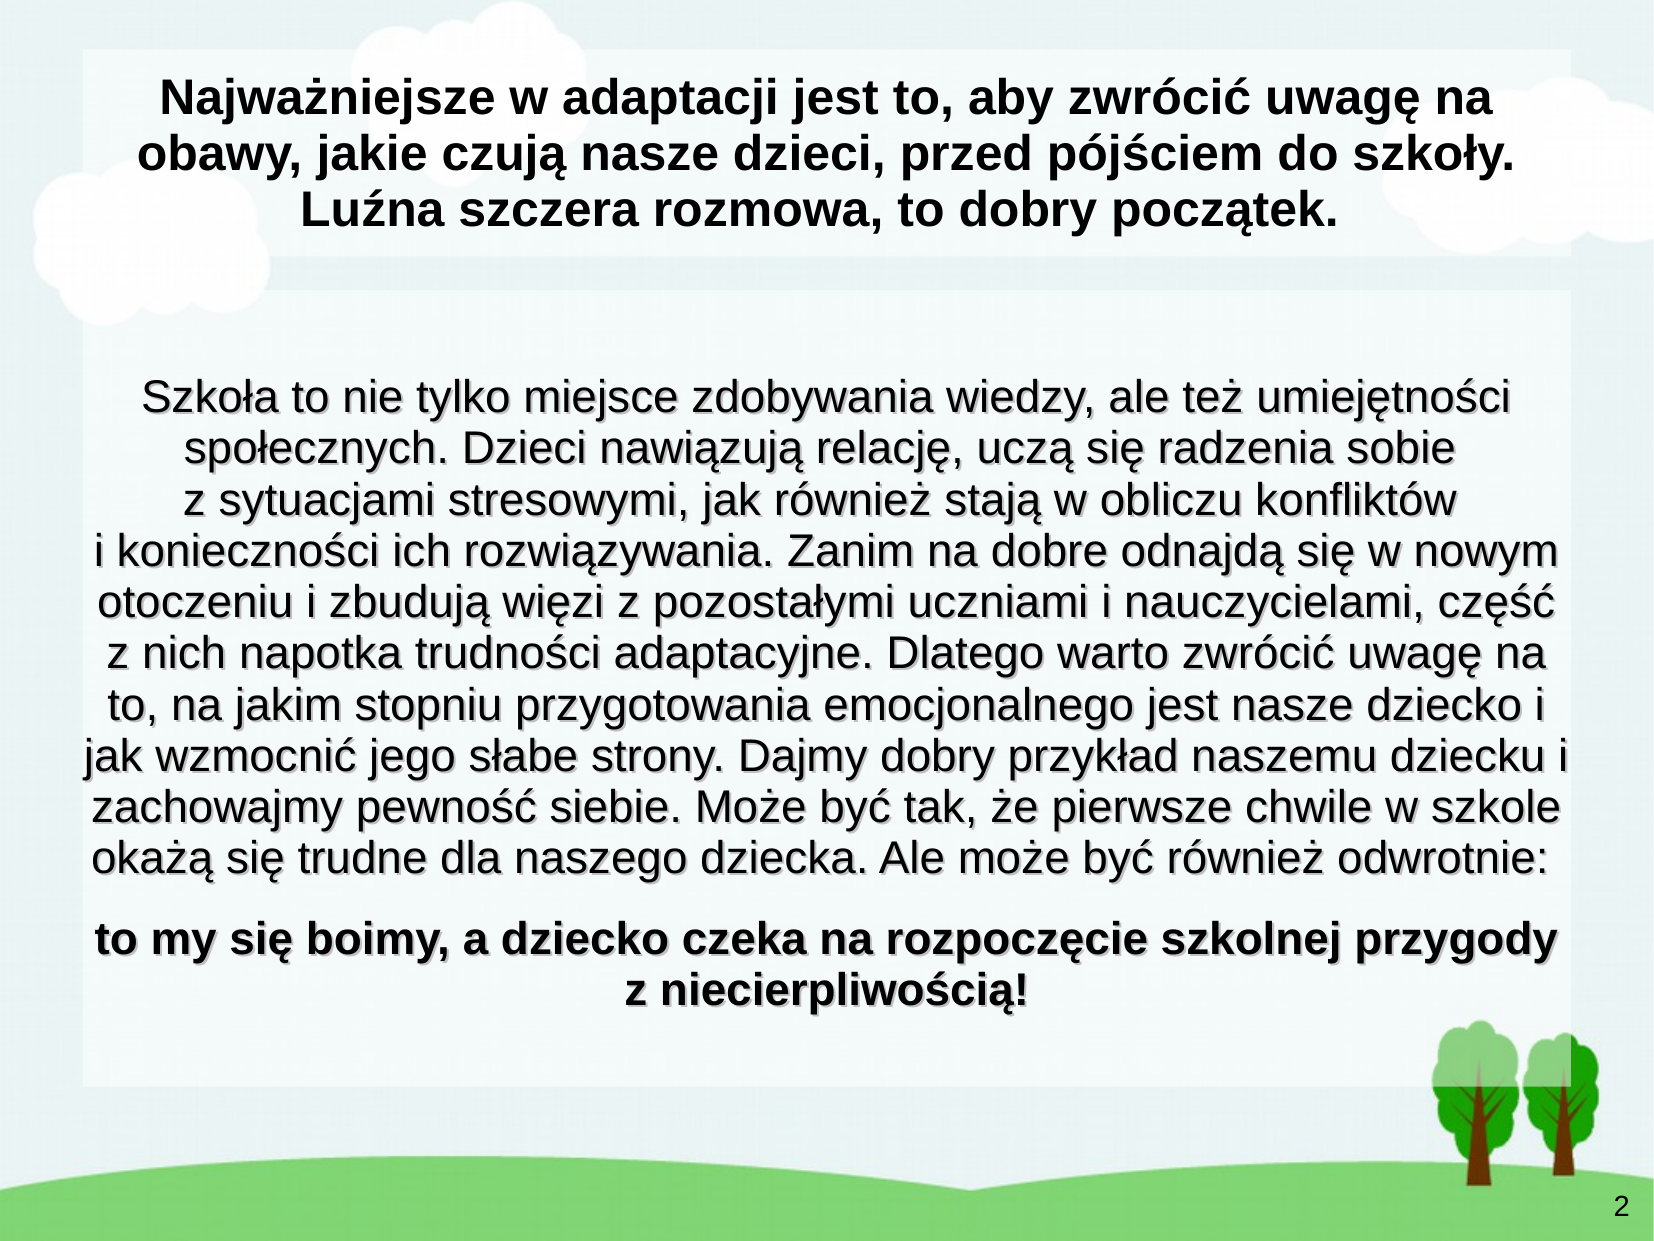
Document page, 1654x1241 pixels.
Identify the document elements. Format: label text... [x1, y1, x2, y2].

list Szkoła to nie tylko miejsce zdobywania wiedzy, ale też umiejętności społecznych. Dzieci nawiązują relację, uczą się radzenia sobie z sytuacjami stresowymi, jak również stają w obliczu konfliktów i konieczności ich rozwiązywania. Zanim na dobre odnajdą się w nowym otoczeniu i zbudują więzi z pozostałymi uczniami i nauczycielami, część z nich napotka trudności adaptacyjne. Dlatego warto zwrócić uwagę na to, na jakim stopniu przygotowania emocjonalnego jest nasze dziecko i jak wzmocnić jego słabe strony. Dajmy dobry przykład naszemu dziecku i zachowajmy pewność siebie. Może być tak, że pierwsze chwile w szkole okażą się trudne dla naszego dziecka. Ale może być również odwrotnie: to my się boimy, a dziecko czeka na rozpoczęcie szkolnej przygody z niecierpliwością! [82, 290, 1571, 1087]
title Najważniejsze w adaptacji jest to, aby zwrócić uwagę na obawy, jakie czują nasze dzieci, przed pójściem do szkoły. Luźna szczera rozmowa, to dobry początek. [82, 49, 1571, 257]
picture [0, 0, 1654, 1241]
